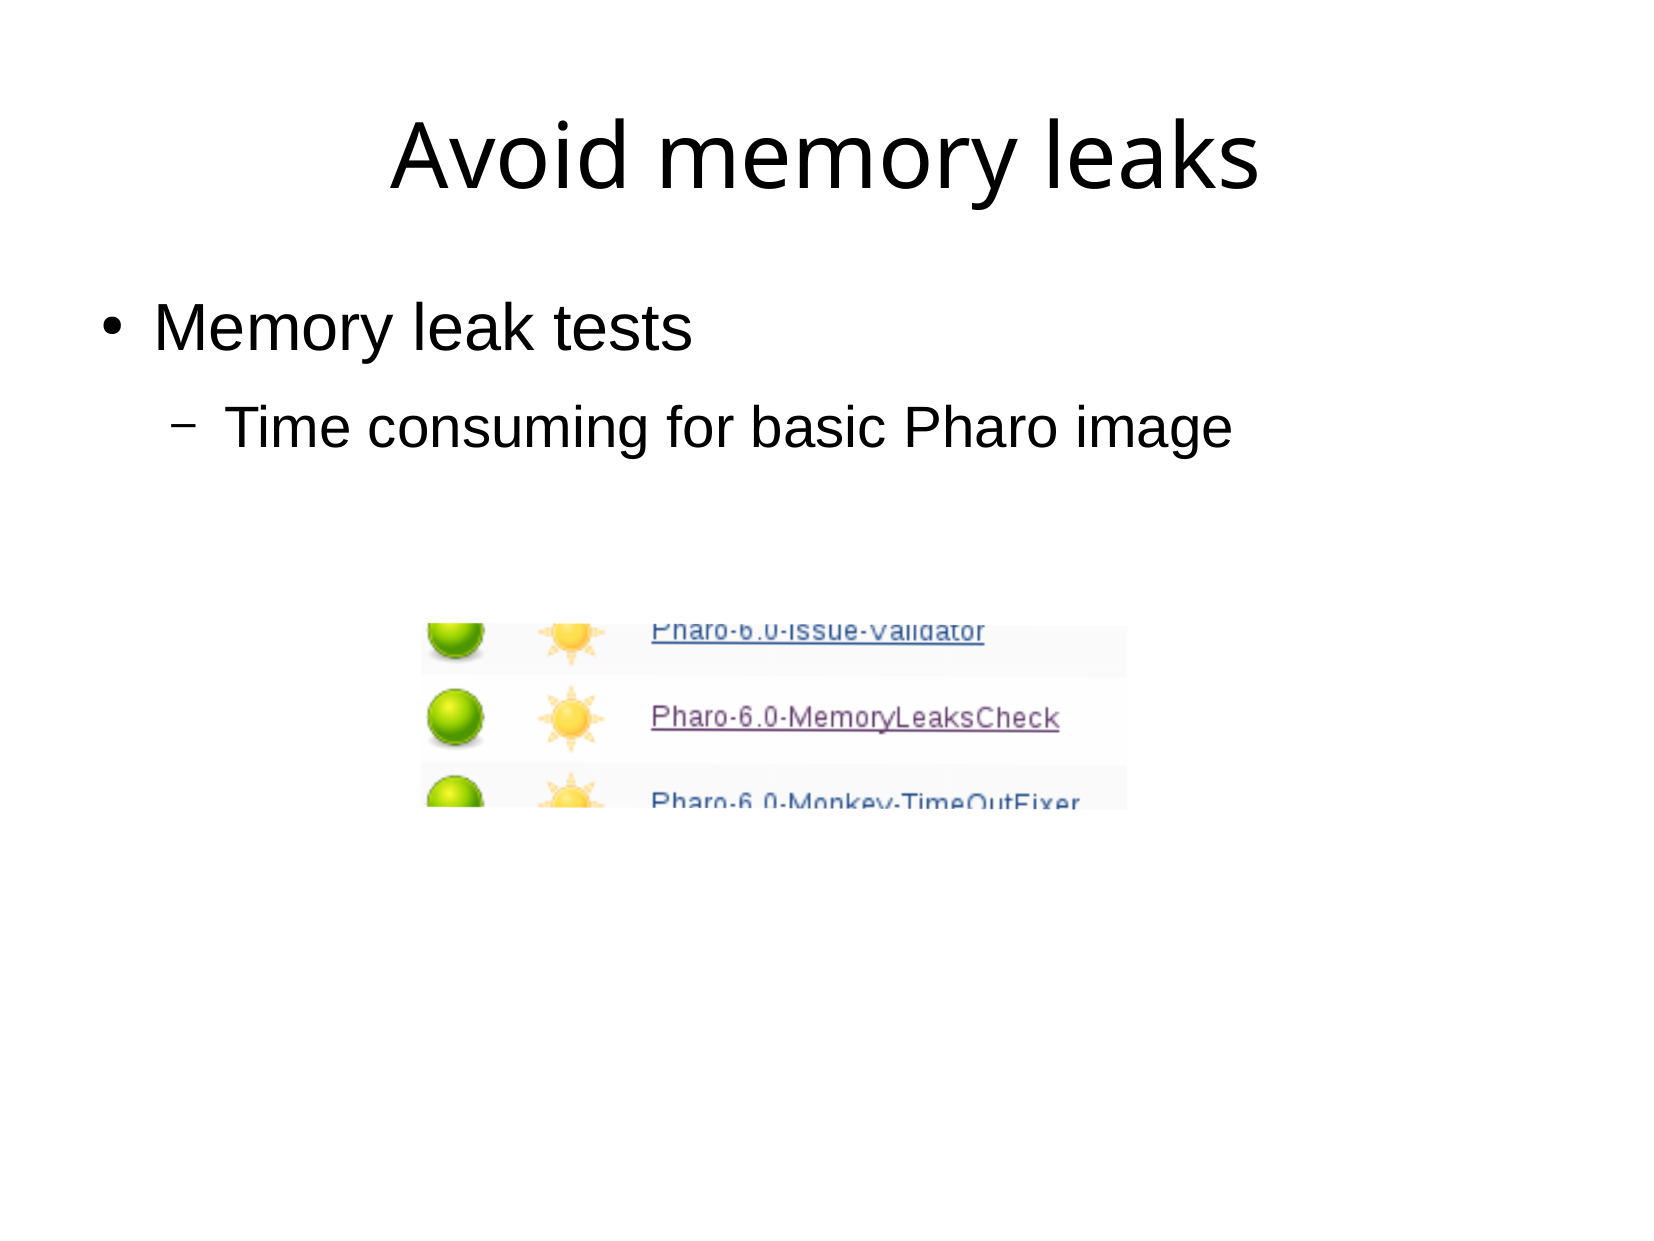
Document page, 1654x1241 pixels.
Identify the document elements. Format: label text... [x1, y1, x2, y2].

list Memory leak tests Time consuming for basic Pharo image [82, 290, 1571, 1170]
picture [420, 622, 1128, 811]
title Avoid memory leaks [82, 49, 1571, 257]
